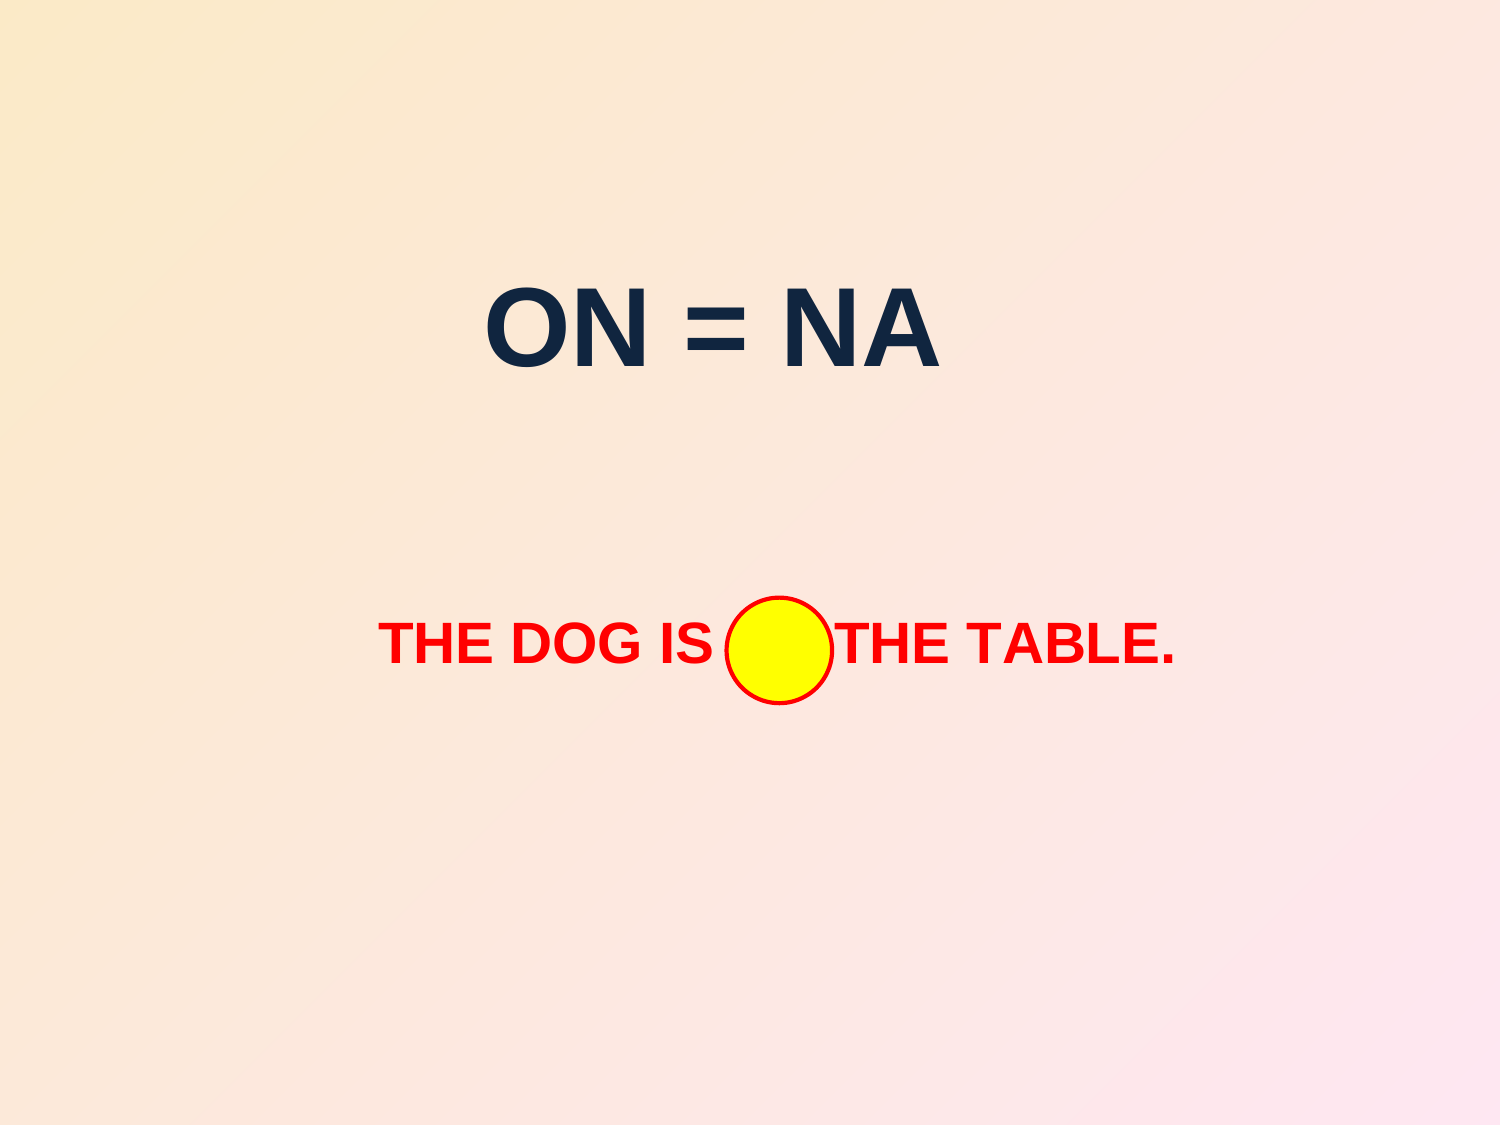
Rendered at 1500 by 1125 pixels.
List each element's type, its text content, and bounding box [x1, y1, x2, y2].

text_box THE DOG IS ON THE TABLE. [786, 597, 1243, 684]
text_box [726, 597, 833, 704]
text_box ON = NA [468, 246, 1207, 397]
text_box THE DOG IS ON THE TABLE. [363, 597, 773, 684]
